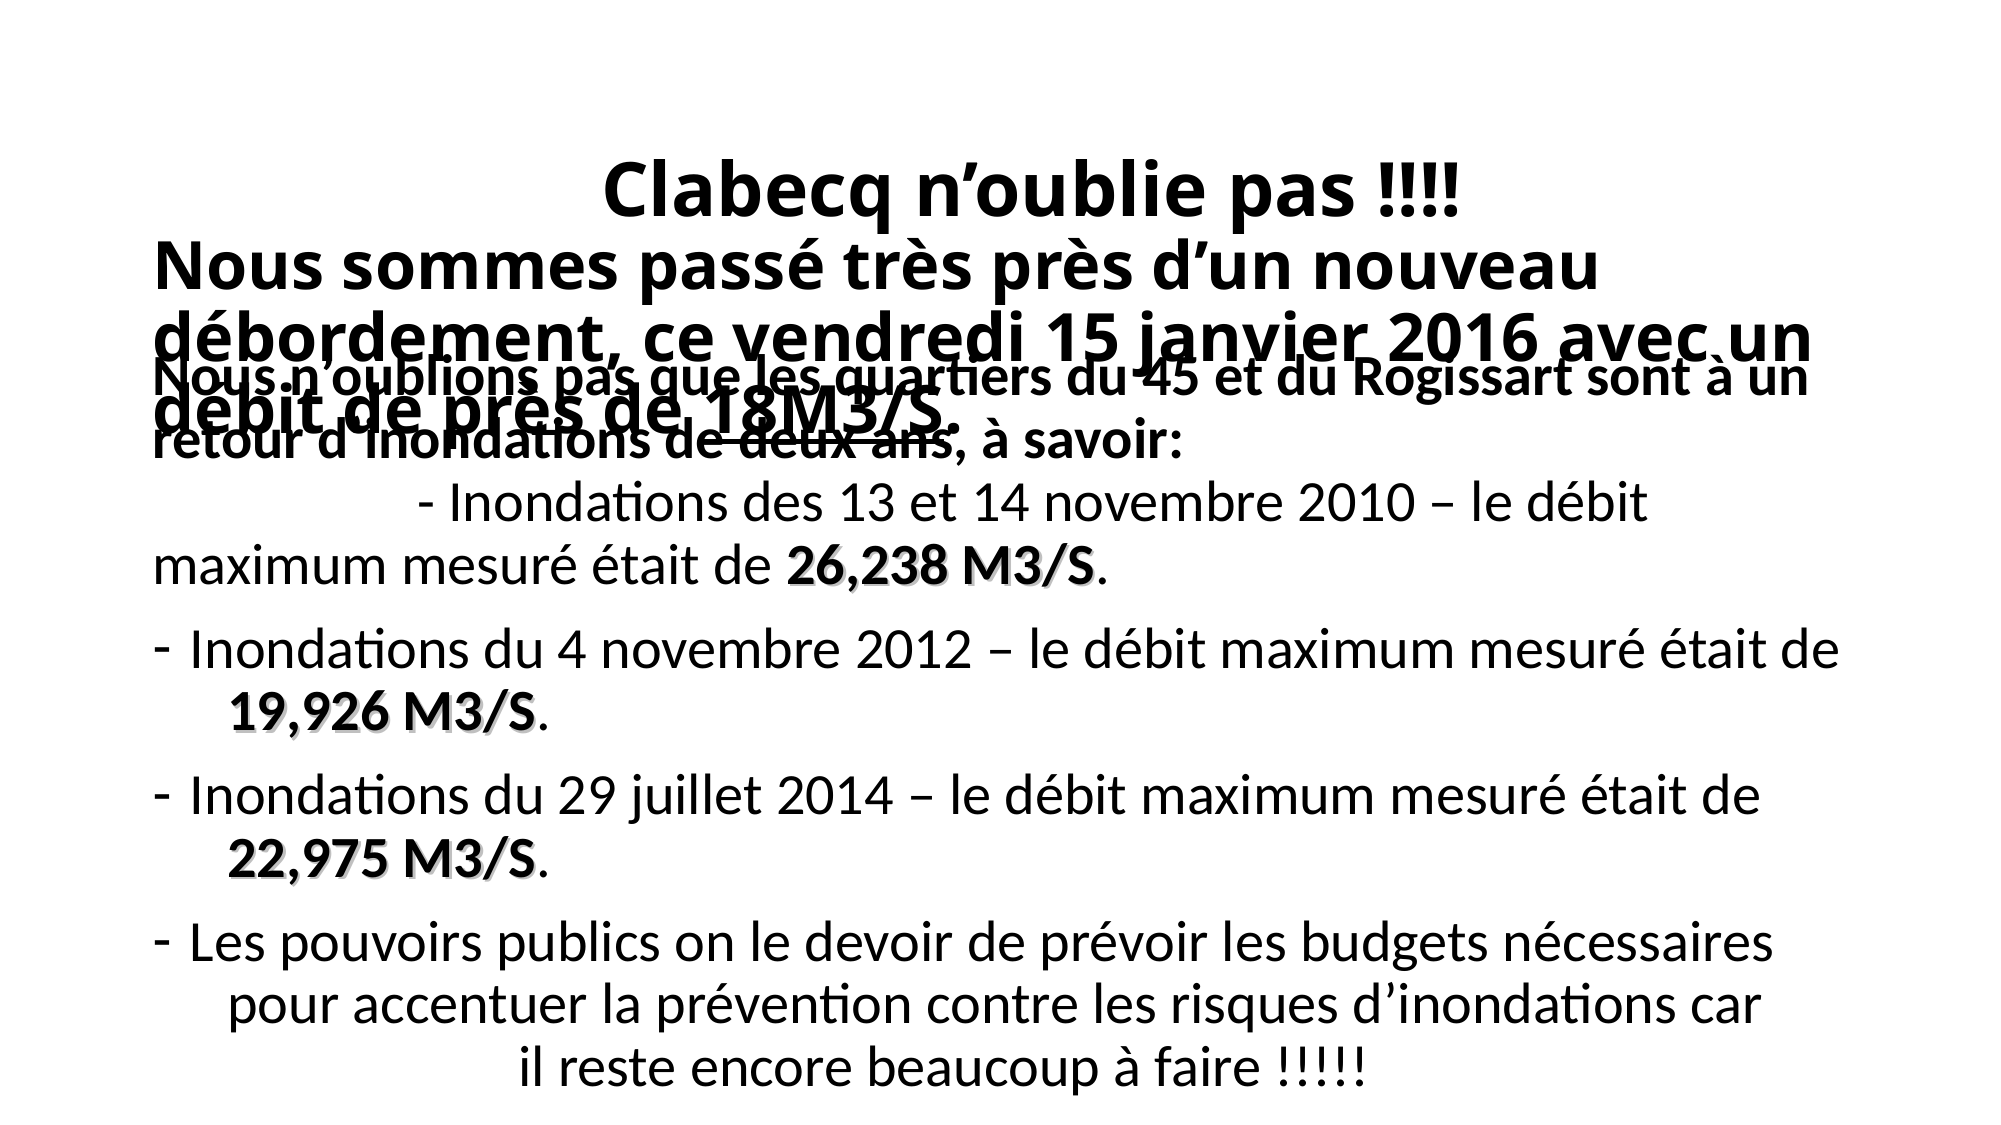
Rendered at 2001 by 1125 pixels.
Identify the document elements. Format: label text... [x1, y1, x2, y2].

list Nous n’oublions pas que les quartiers du 45 et du Rogissart sont à un retour d’inondations de deux ans, à savoir: - Inondations des 13 et 14 novembre 2010 – le débit maximum mesuré était de 26,238 M3/S. Inondations du 4 novembre 2012 – le débit maximum mesuré était de 19,926 M3/S. Inondations du 29 juillet 2014 – le débit maximum mesuré était de 22,975 M3/S. Les pouvoirs publics on le devoir de prévoir les budgets nécessaires pour accentuer la prévention contre les risques d’inondations car il reste encore beaucoup à faire !!!!! [137, 338, 1863, 1125]
title Clabecq n’oublie pas !!!! Nous sommes passé très près d’un nouveau débordement, ce vendredi 15 janvier 2016 avec un débit de près de 18M3/S. [137, 0, 1863, 286]
